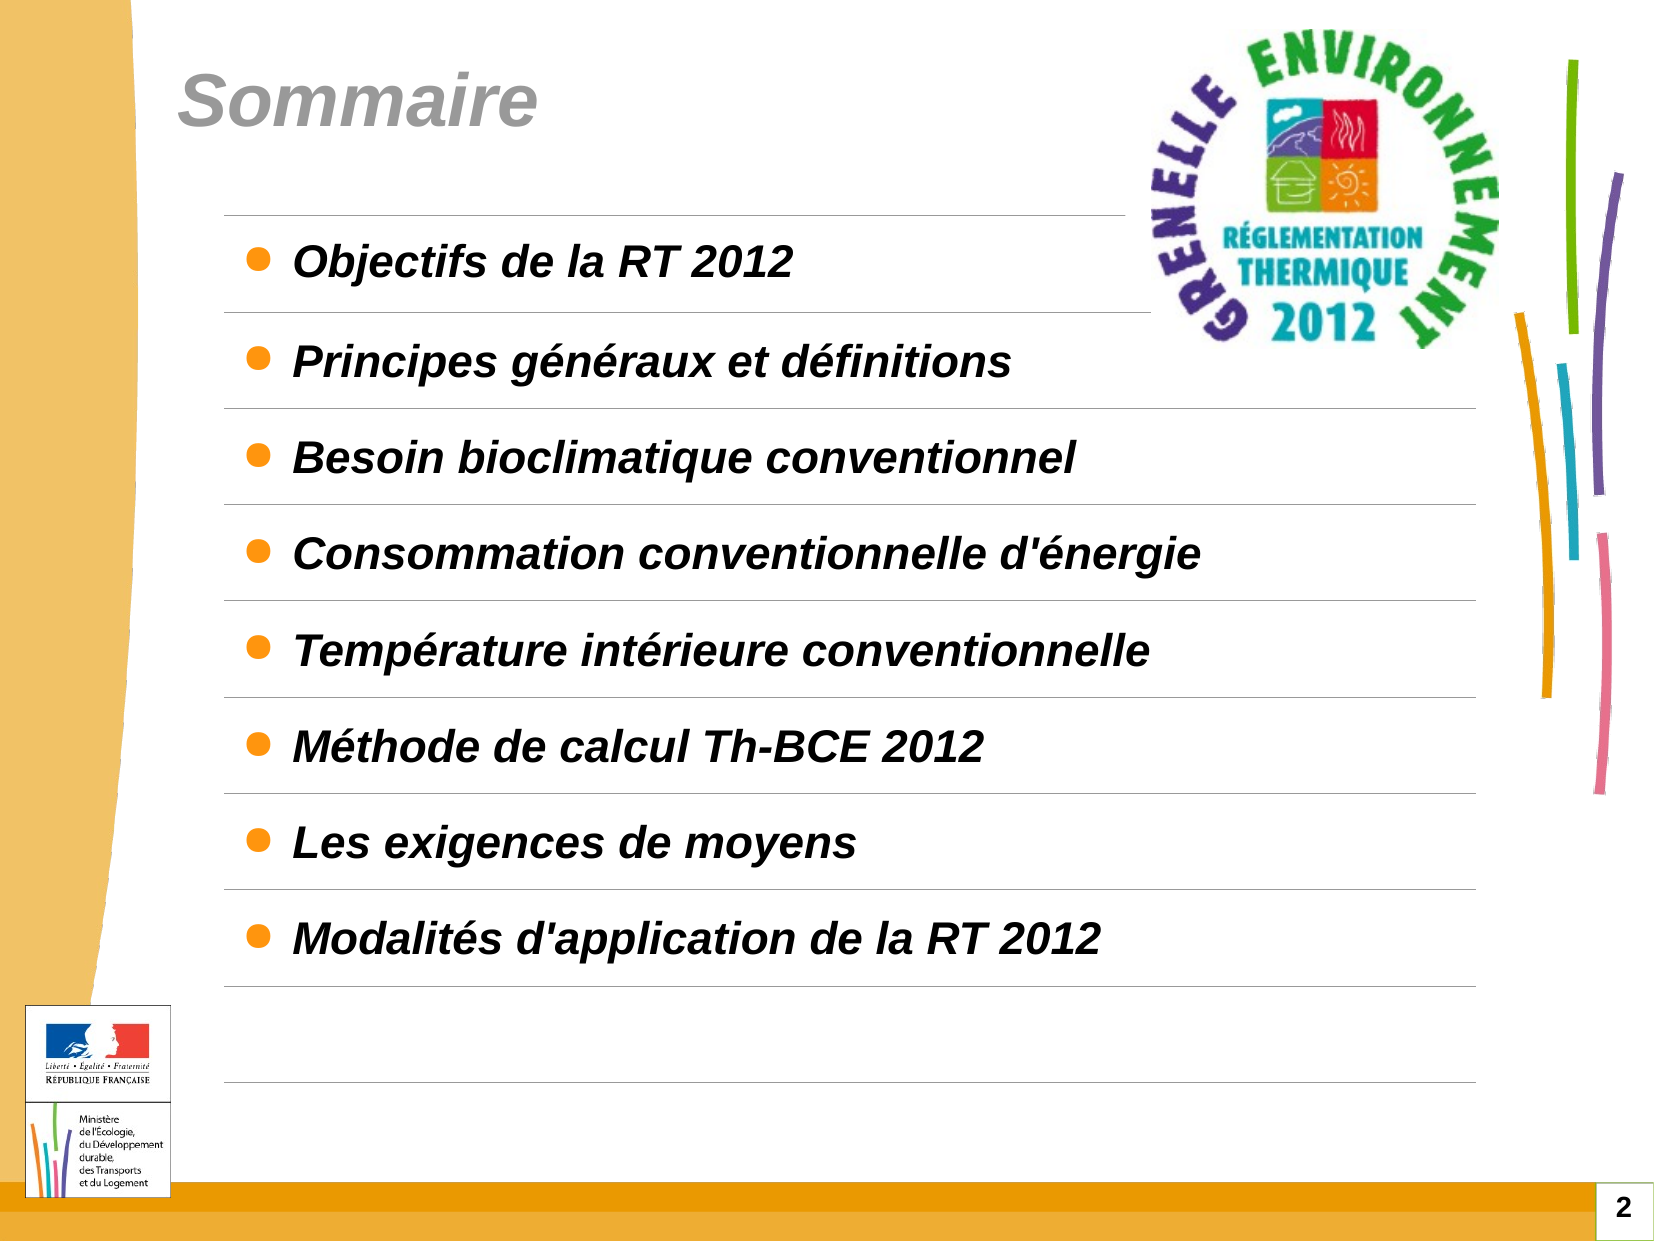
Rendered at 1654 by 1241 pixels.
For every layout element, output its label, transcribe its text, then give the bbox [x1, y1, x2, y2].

table_cell [224, 986, 1476, 1082]
table_cell Méthode de calcul Th-BCE 2012 [224, 697, 1476, 793]
table_cell Consommation conventionnelle d'énergie [224, 505, 1476, 601]
picture [0, 0, 1654, 1241]
table_cell [224, 1082, 1476, 1178]
table_cell Les exigences de moyens [224, 793, 1476, 890]
table_header Objectifs de la RT 2012 [224, 216, 1476, 312]
table_cell Besoin bioclimatique conventionnel [224, 408, 1476, 505]
table_cell Modalités d'application de la RT 2012 [224, 890, 1476, 986]
table_cell Principes généraux et définitions [224, 312, 1476, 408]
table_cell Température intérieure conventionnelle [224, 601, 1476, 697]
